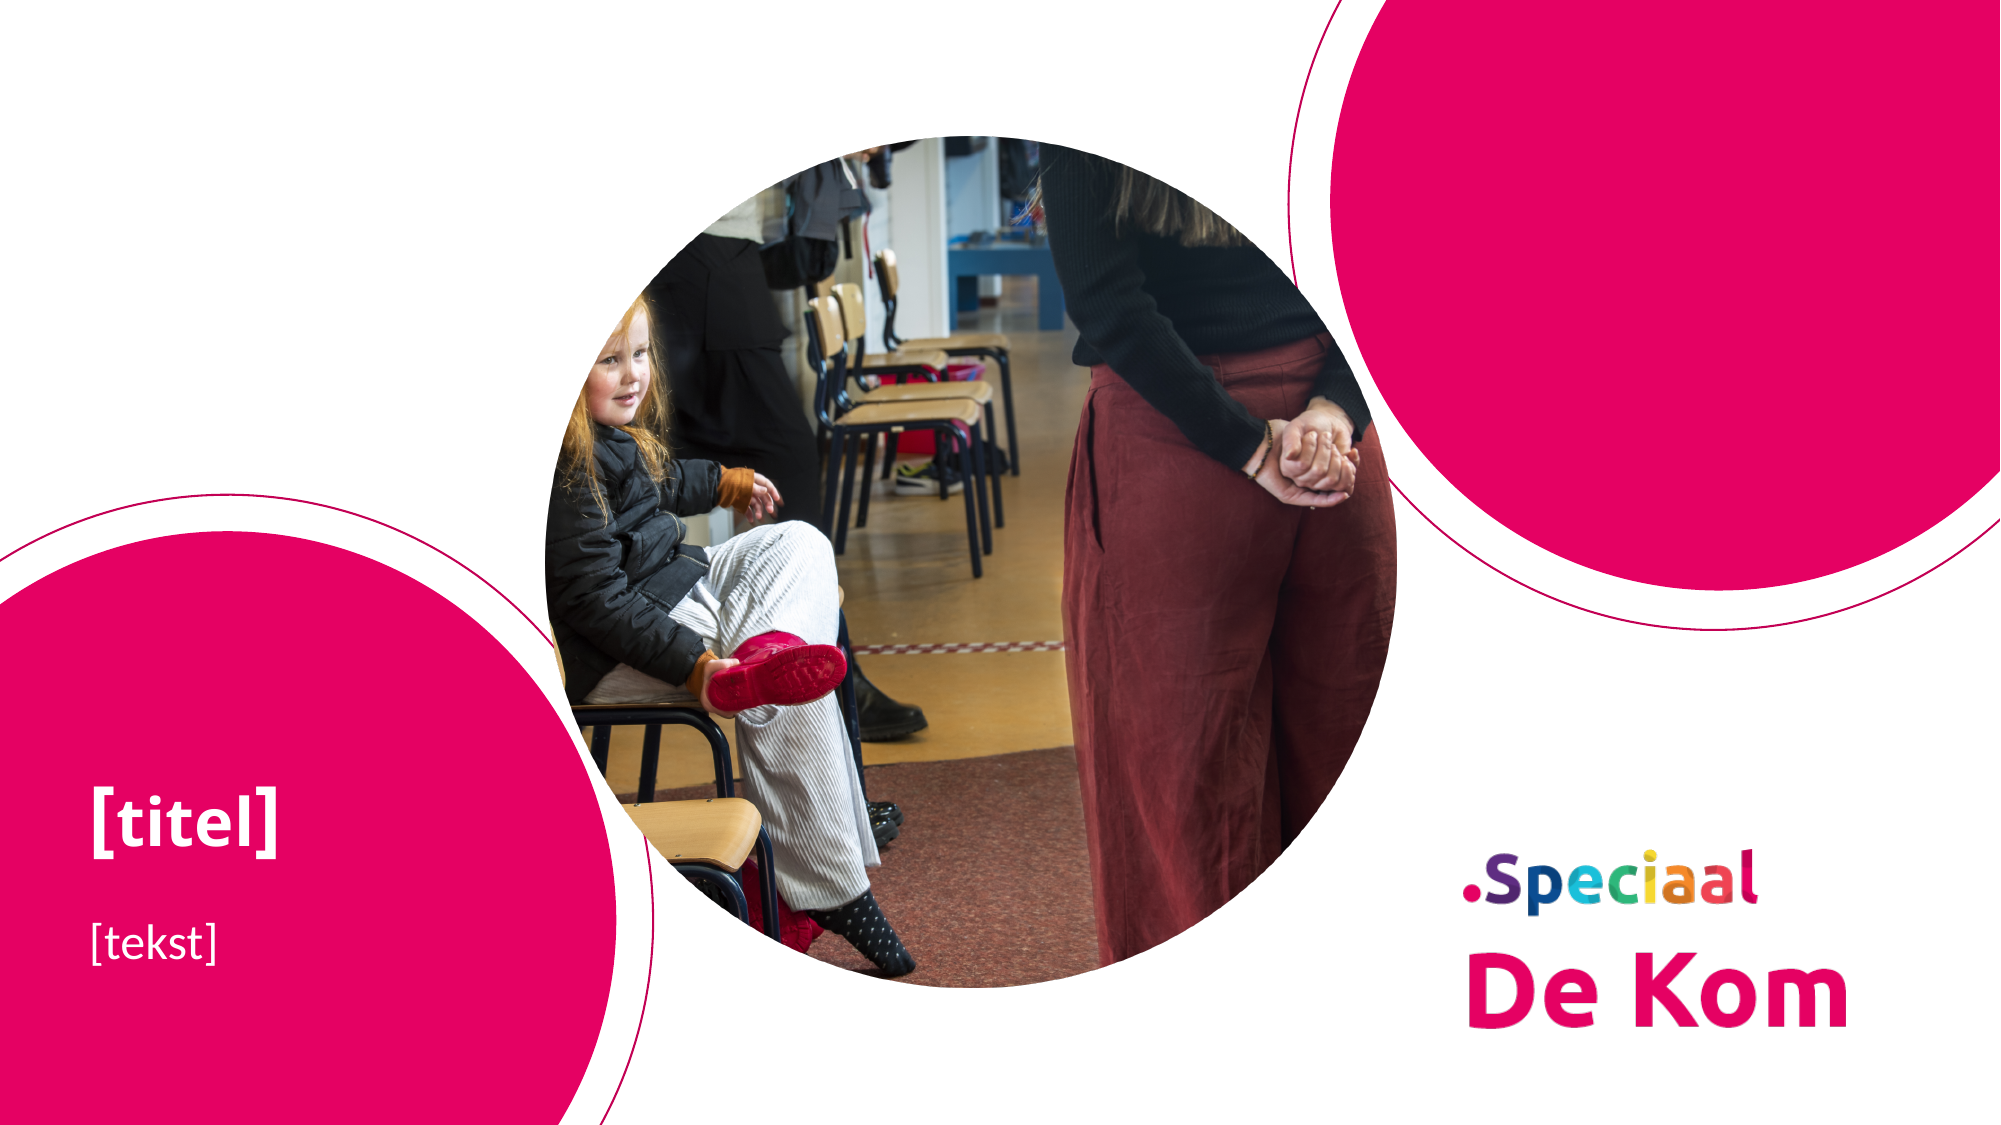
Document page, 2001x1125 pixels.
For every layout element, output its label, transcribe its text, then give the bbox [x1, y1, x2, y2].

text_box [1335, 0, 2000, 591]
picture [1461, 849, 1879, 1047]
text_box [0, 531, 611, 1125]
subtitle [tekst] [73, 908, 558, 1047]
title [titel] [73, 715, 533, 872]
picture [545, 137, 1397, 989]
